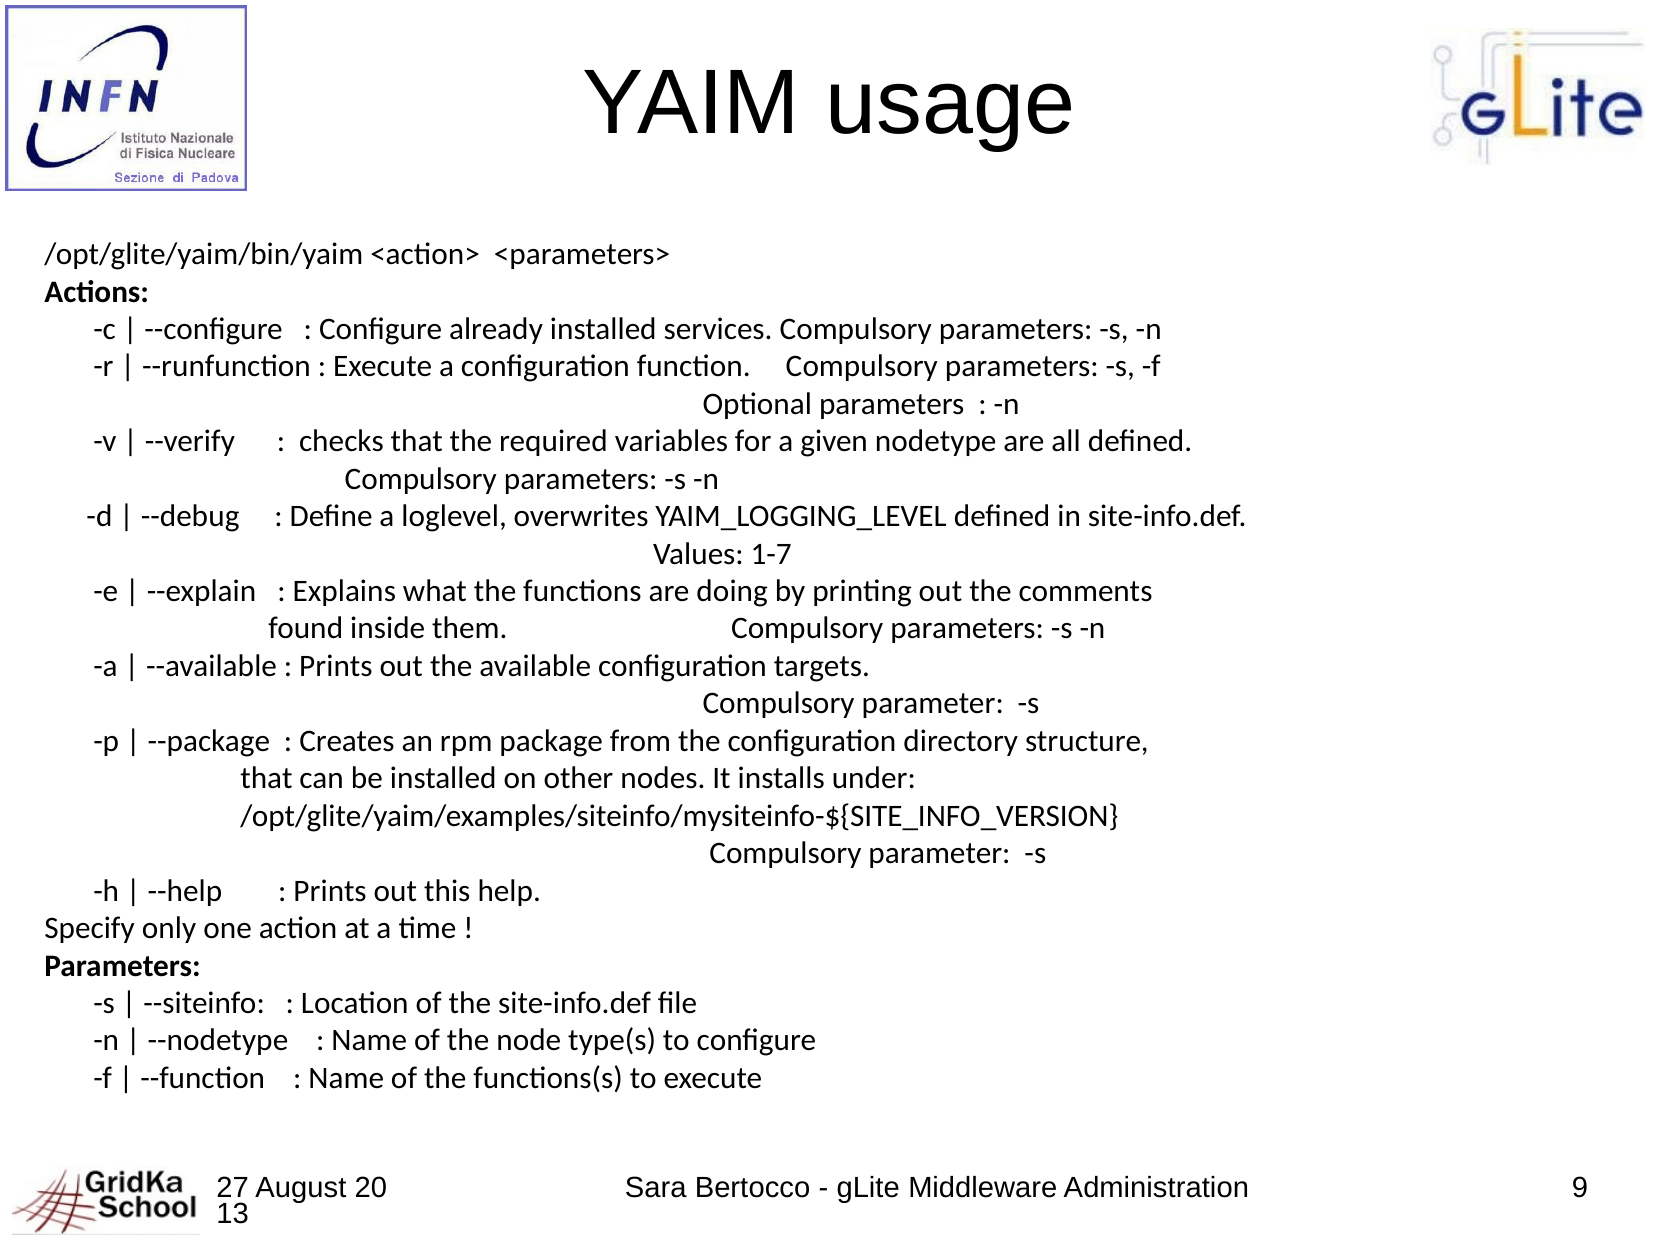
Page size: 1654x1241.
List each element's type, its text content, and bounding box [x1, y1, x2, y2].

picture [1430, 28, 1645, 165]
picture [5, 5, 247, 191]
title YAIM usage [14, 9, 1645, 195]
text_box /opt/glite/yaim/bin/yaim <action> <parameters> Actions: -c | --configure : Configure already installed services. Compulsory parameters: -s, -n -r | --runfunction : Execute a configuration function. Compulsory parameters: -s, -f Optional parameters : -n -v | --verify : checks that the required variables for a given nodetype are all defined. Compulsory parameters: -s -n -d | --debug : Define a loglevel, overwrites YAIM_LOGGING_LEVEL defined in site-info.def. Values: 1-7 -e | --explain : Explains what the functions are doing by printing out the comments found inside them. Compulsory parameters: -s -n -a | --available : Prints out the available configuration targets. Compulsory parameter: -s -p | --package : Creates an rpm package from the configuration directory structure, that can be installed on other nodes. It installs under: /opt/glite/yaim/examples/siteinfo/mysiteinfo-${SITE_INFO_VERSION} Compulsory parameter: -s -h | --help : Prints out this help. Specify only one action at a time ! Parameters: -s | --siteinfo: : Location of the site-info.def file -n | --nodetype : Name of the node type(s) to configure -f | --function : Name of the functions(s) to execute [29, 225, 1474, 1112]
picture [12, 1166, 200, 1235]
